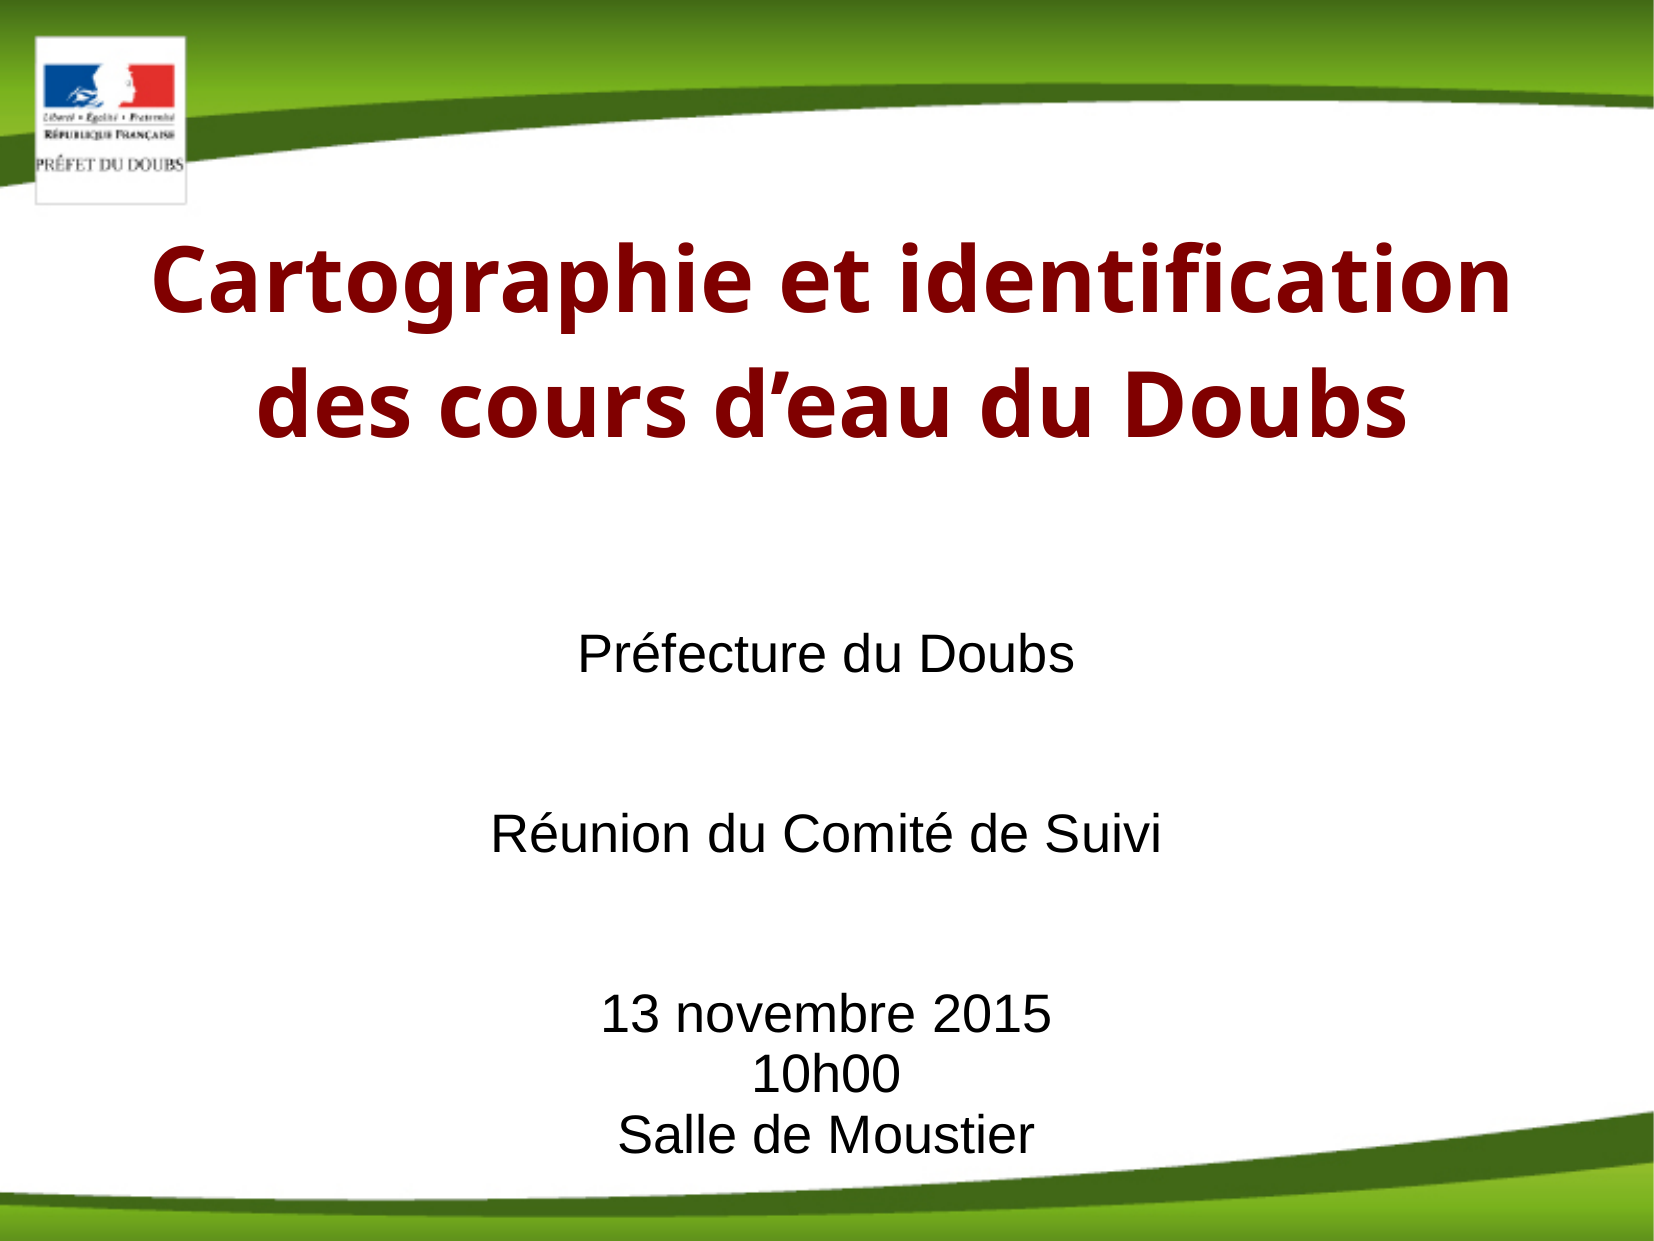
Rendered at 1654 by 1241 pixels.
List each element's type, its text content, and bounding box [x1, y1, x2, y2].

list Préfecture du Doubs Réunion du Comité de Suivi 13 novembre 2015 10h00 Salle de Moustier [82, 472, 1571, 1165]
title Cartographie et identification des cours d’eau du Doubs [88, 211, 1577, 468]
picture [0, 0, 1654, 1241]
